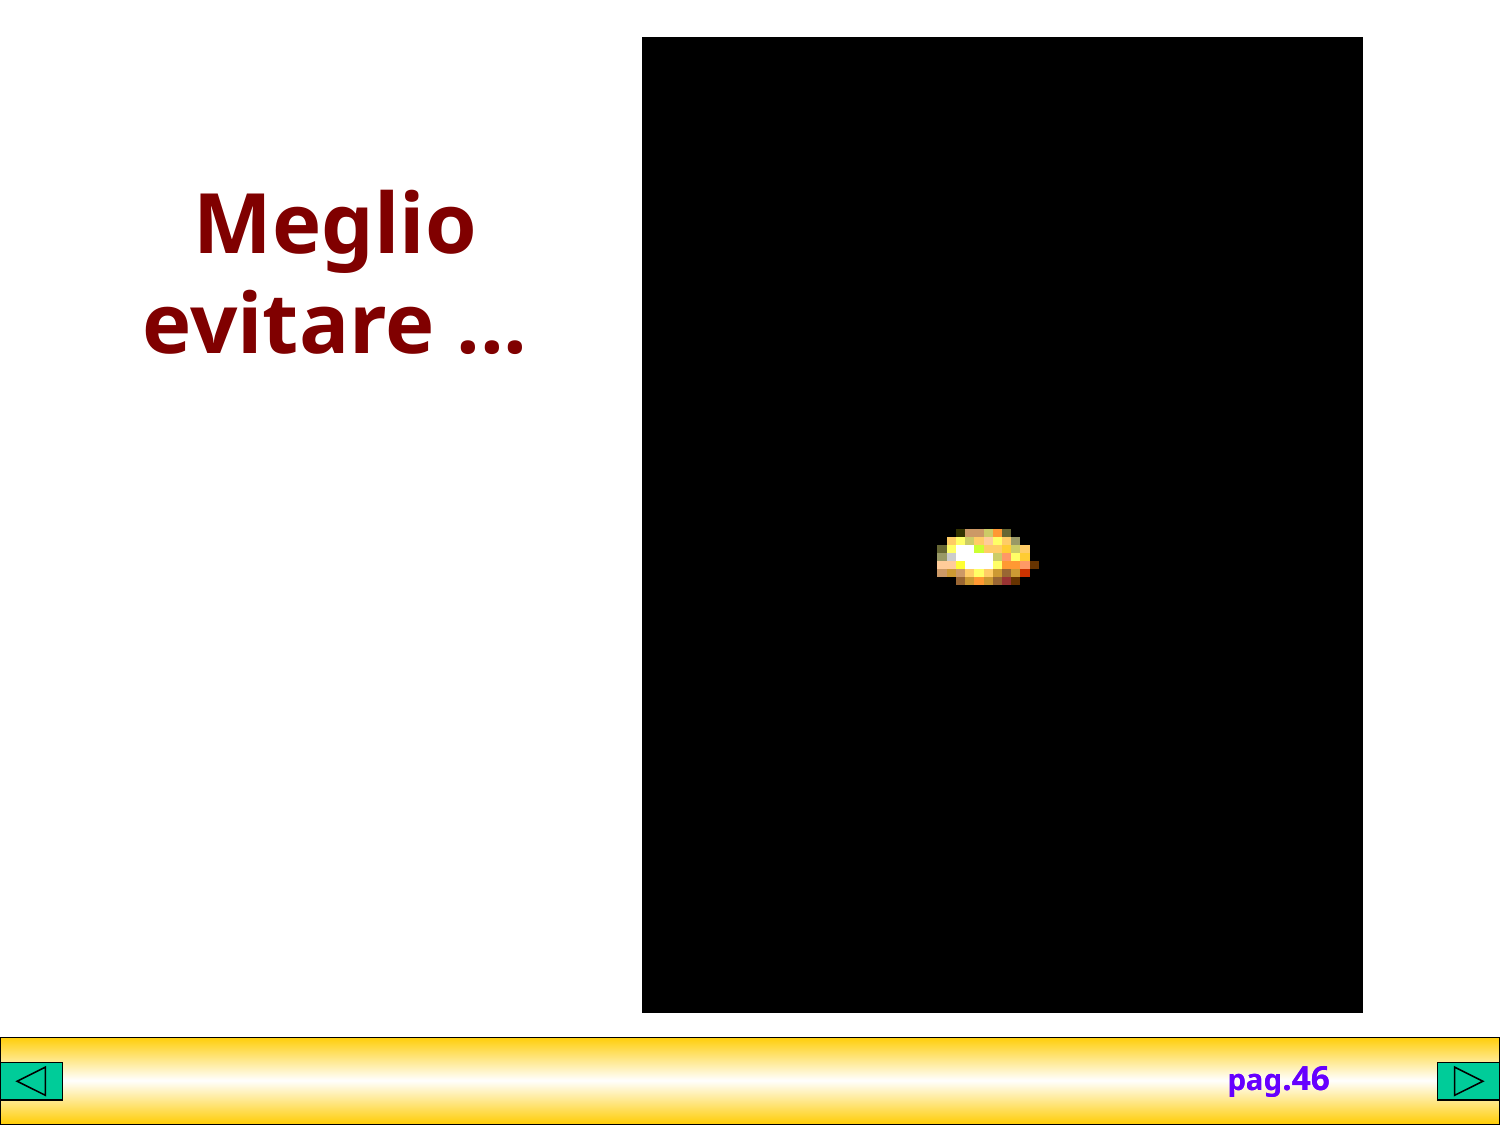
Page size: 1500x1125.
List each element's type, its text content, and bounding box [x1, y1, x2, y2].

picture [642, 37, 1363, 1013]
text_box pag.<number> [1212, 1049, 1413, 1125]
title Meglio evitare ... [35, 45, 636, 496]
